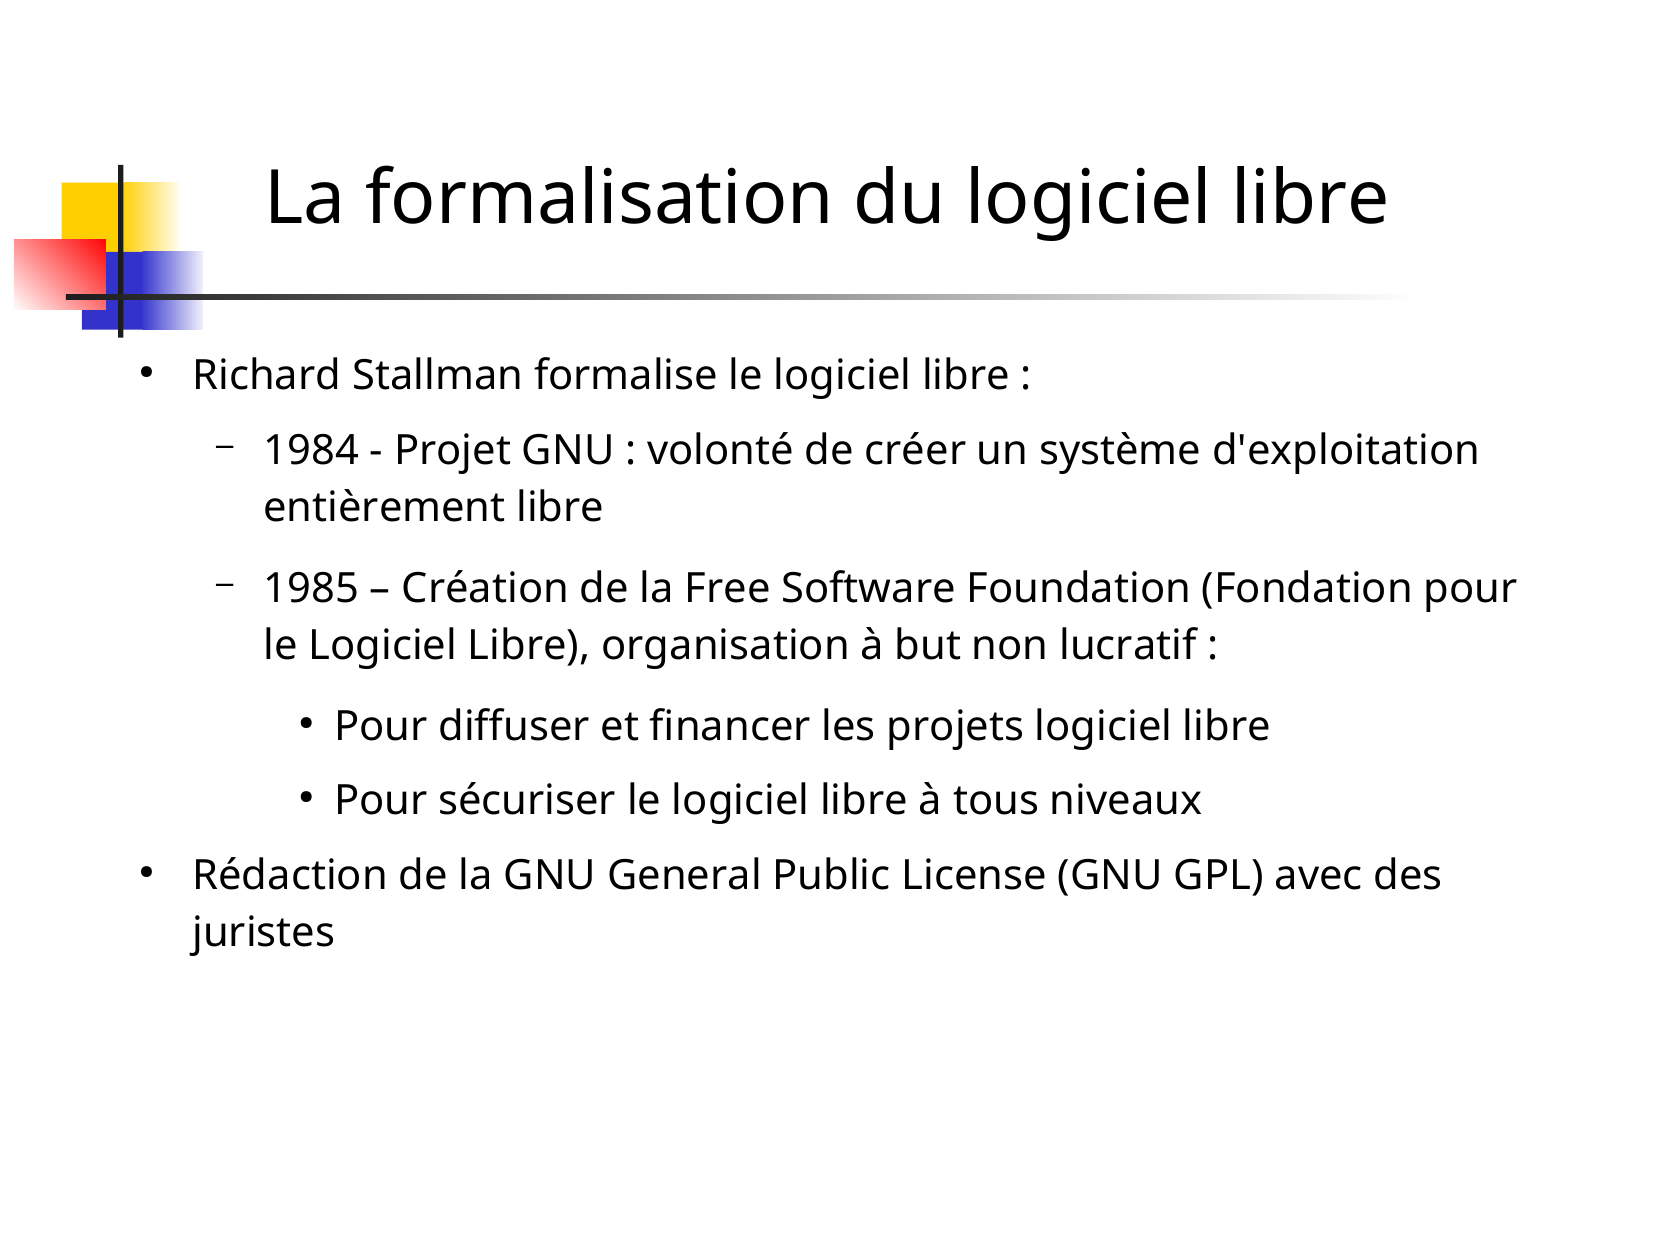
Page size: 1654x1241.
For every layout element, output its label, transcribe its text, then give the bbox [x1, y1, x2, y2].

title La formalisation du logiciel libre [121, 83, 1534, 307]
list Richard Stallman formalise le logiciel libre : 1984 - Projet GNU : volonté de créer un système d'exploitation entièrement libre 1985 – Création de la Free Software Foundation (Fondation pour le Logiciel Libre), organisation à but non lucratif : Pour diffuser et financer les projets logiciel libre Pour sécuriser le logiciel libre à tous niveaux Rédaction de la GNU General Public License (GNU GPL) avec des juristes [121, 344, 1534, 1151]
